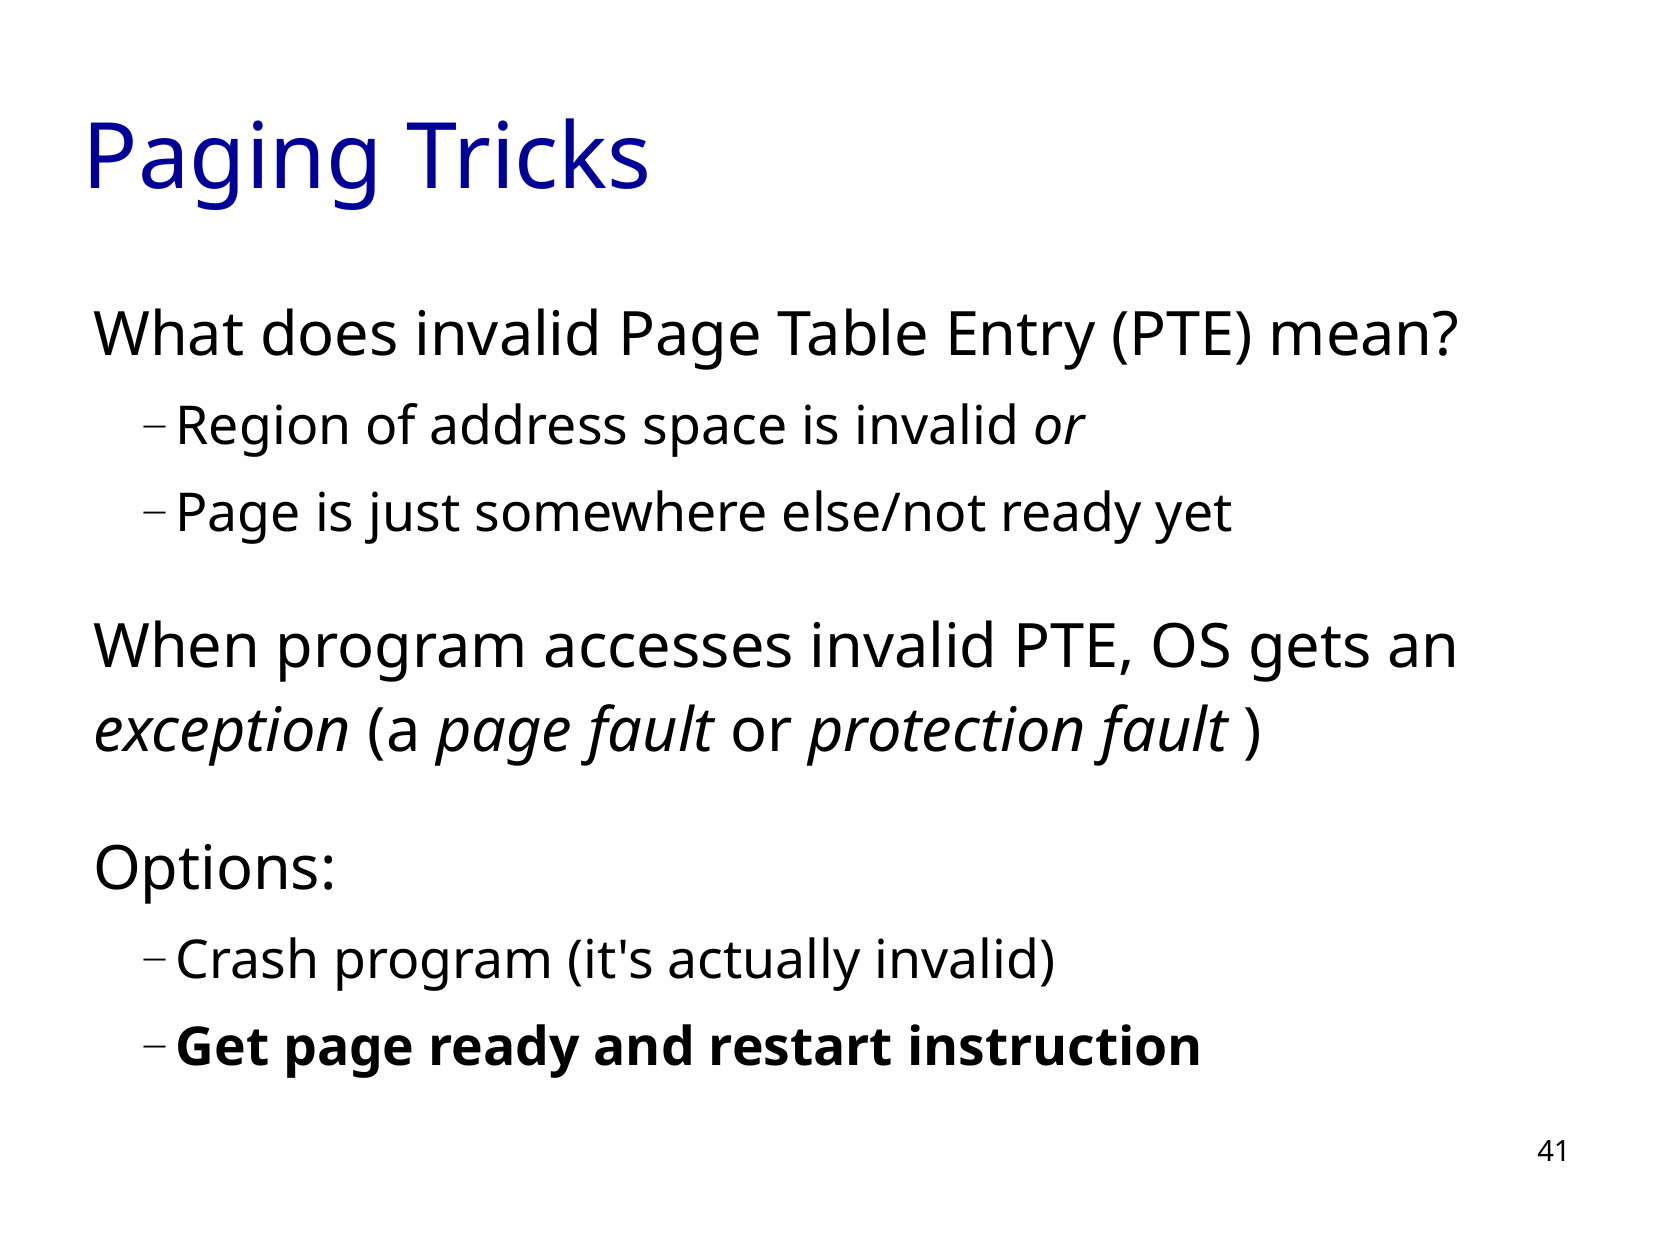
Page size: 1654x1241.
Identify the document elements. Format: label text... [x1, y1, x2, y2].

title Paging Tricks [82, 49, 1571, 257]
list What does invalid Page Table Entry (PTE) mean? Region of address space is invalid or Page is just somewhere else/not ready yet When program accesses invalid PTE, OS gets an exception (a page fault or protection fault ) Options: Crash program (it's actually invalid) Get page ready and restart instruction [60, 290, 1571, 1096]
